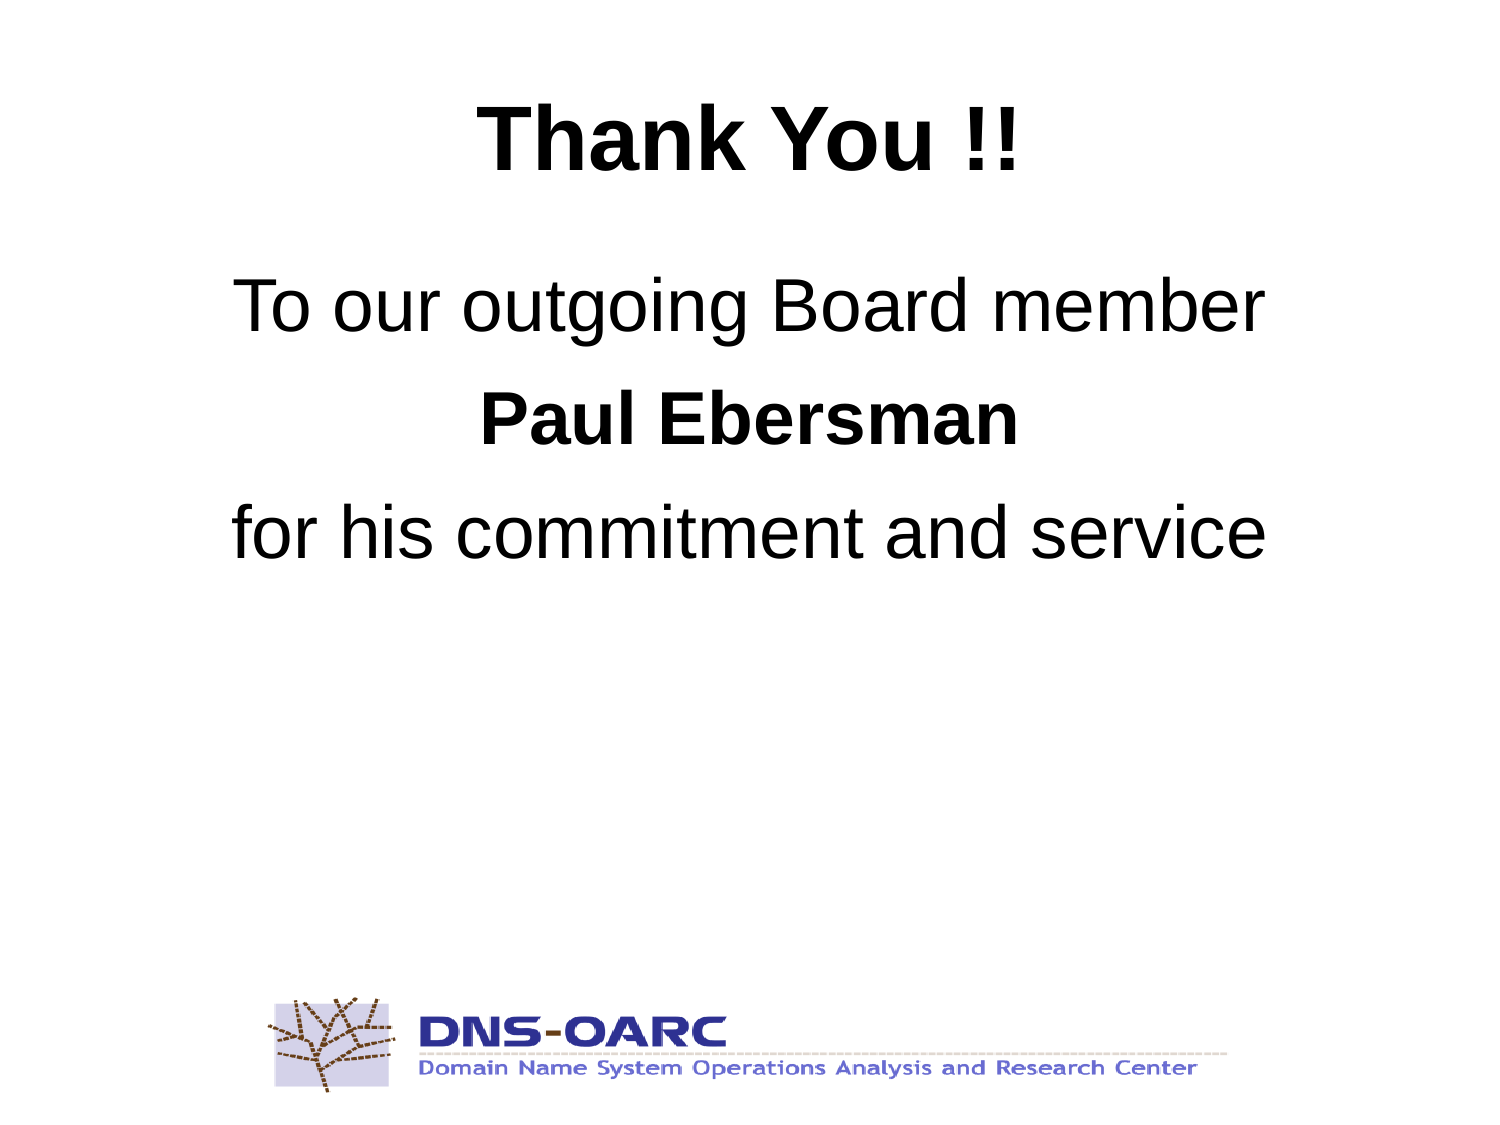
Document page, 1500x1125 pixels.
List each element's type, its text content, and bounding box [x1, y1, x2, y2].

title Thank You !! [75, 44, 1425, 233]
picture [214, 991, 1259, 1099]
list To our outgoing Board member Paul Ebersman for his commitment and service [75, 263, 1425, 916]
